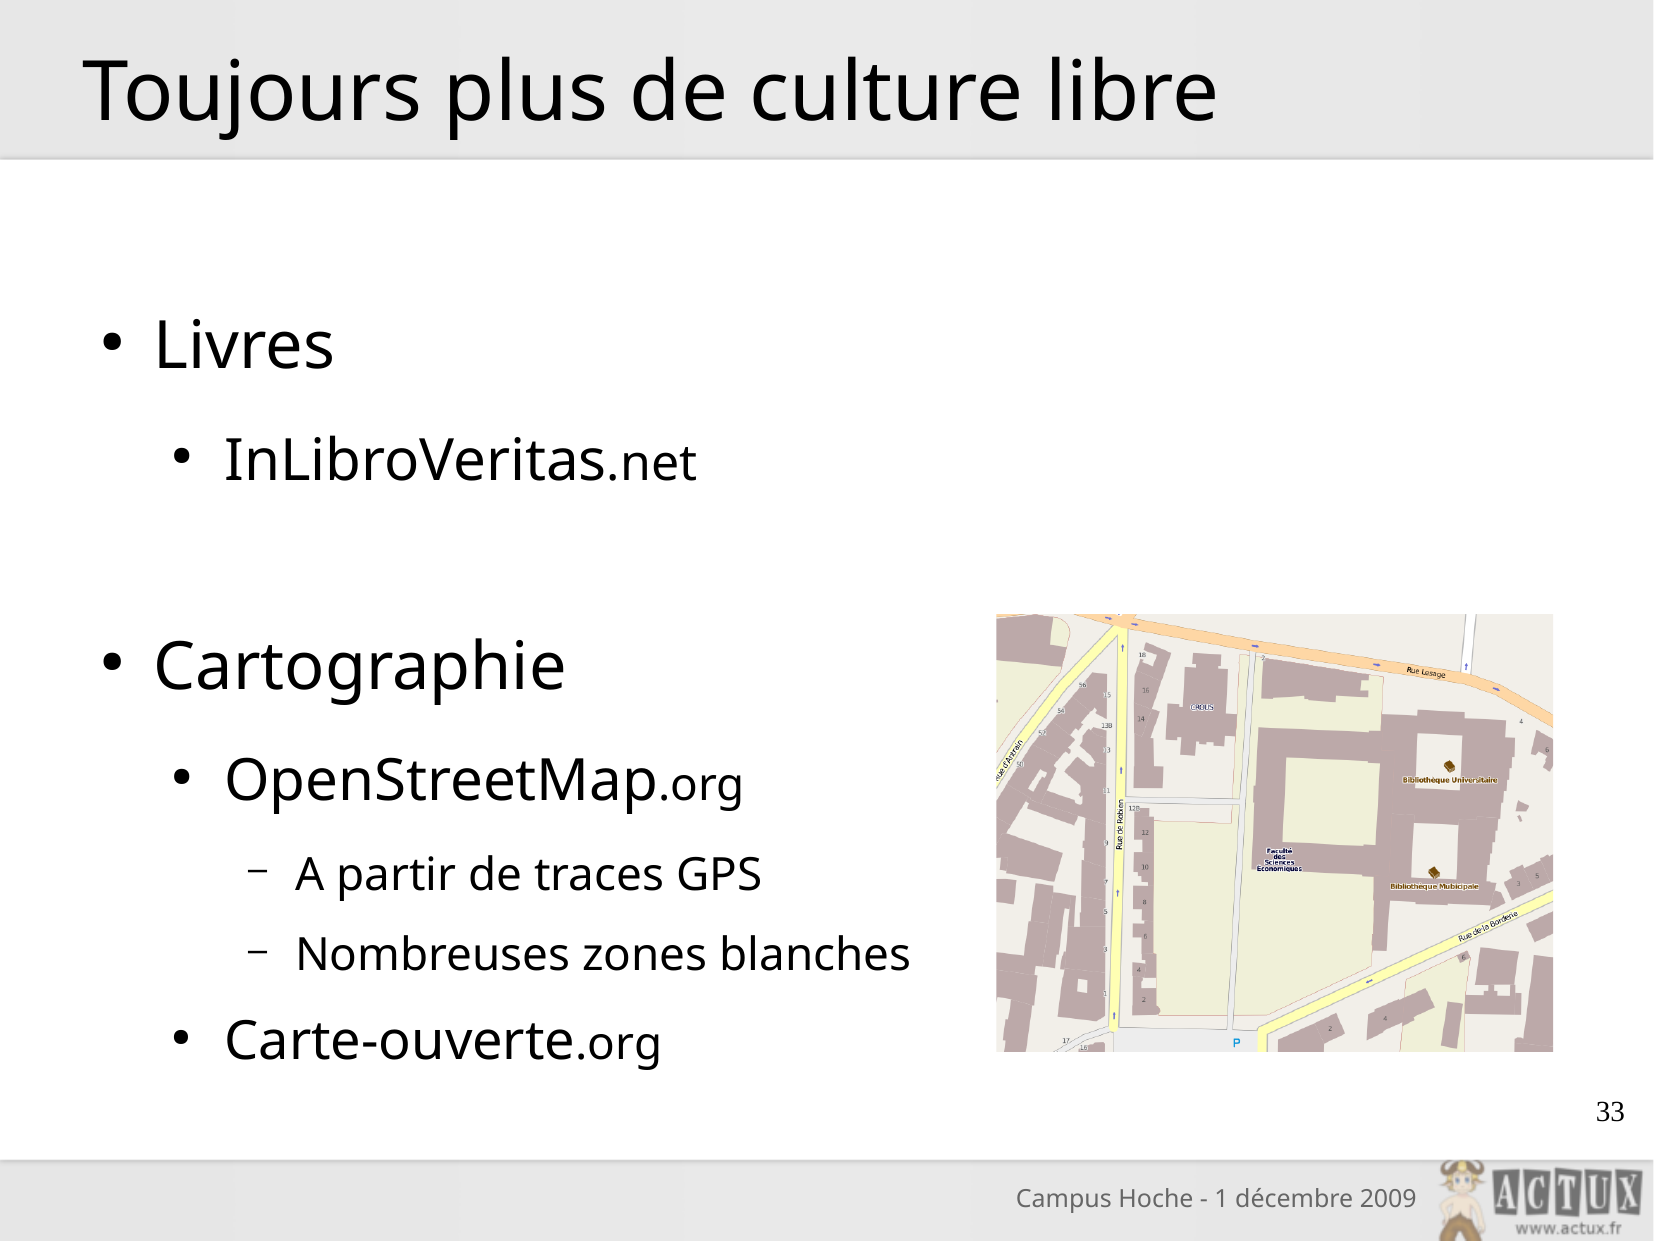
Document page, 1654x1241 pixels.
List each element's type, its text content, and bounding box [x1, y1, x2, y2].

title Toujours plus de culture libre [82, 36, 1571, 141]
list Livres InLibroVeritas.net Cartographie OpenStreetMap.org A partir de traces GPS Nombreuses zones blanches Carte-ouverte.org [82, 177, 1571, 1094]
picture [0, 0, 1654, 1241]
